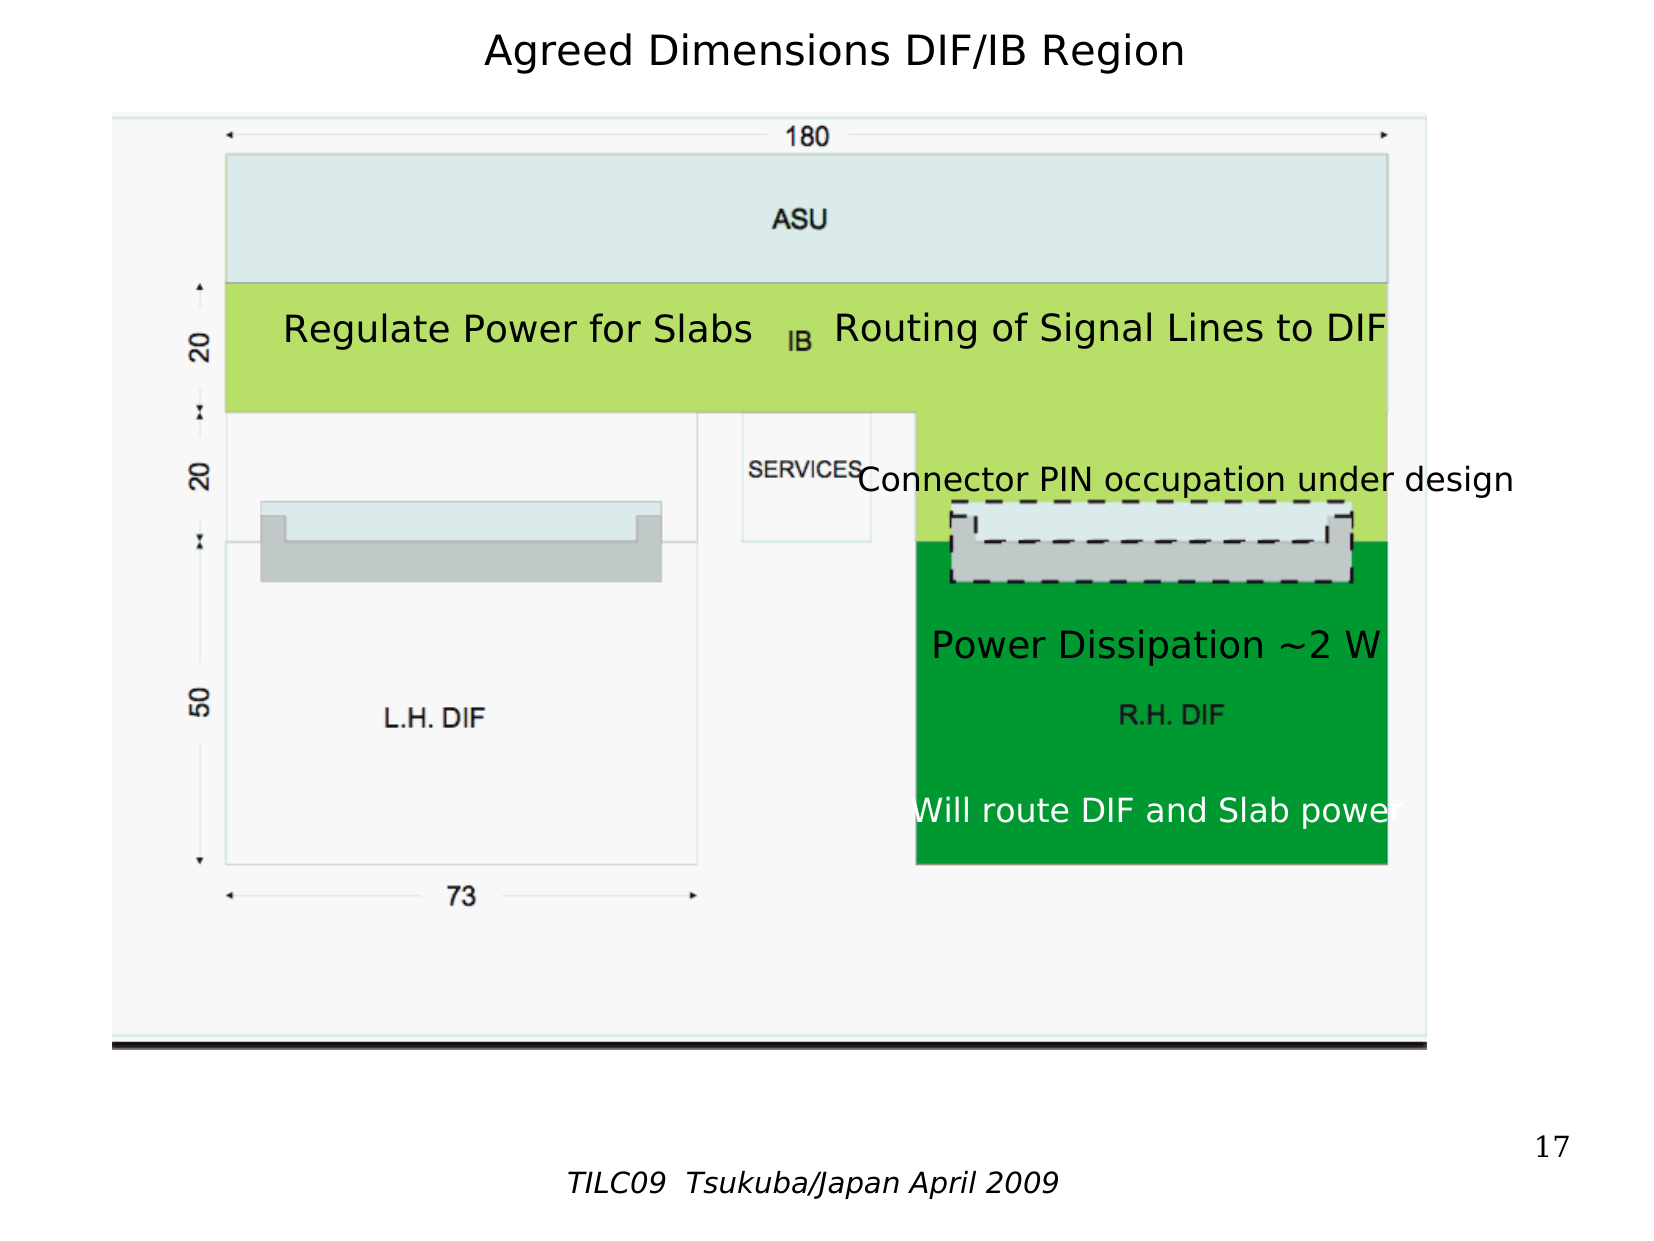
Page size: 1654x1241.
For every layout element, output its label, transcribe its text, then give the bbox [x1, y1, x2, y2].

picture [112, 112, 1427, 1051]
text_box Routing of Signal Lines to DIF [819, 298, 1391, 358]
text_box Agreed Dimensions DIF/IB Region [469, 19, 1213, 84]
text_box Will route DIF and Slab power [895, 784, 1410, 838]
text_box Regulate Power for Slabs [268, 300, 758, 359]
text_box Connector PIN occupation under design [842, 452, 1520, 545]
text_box Power Dissipation ~2 W [916, 616, 1388, 676]
